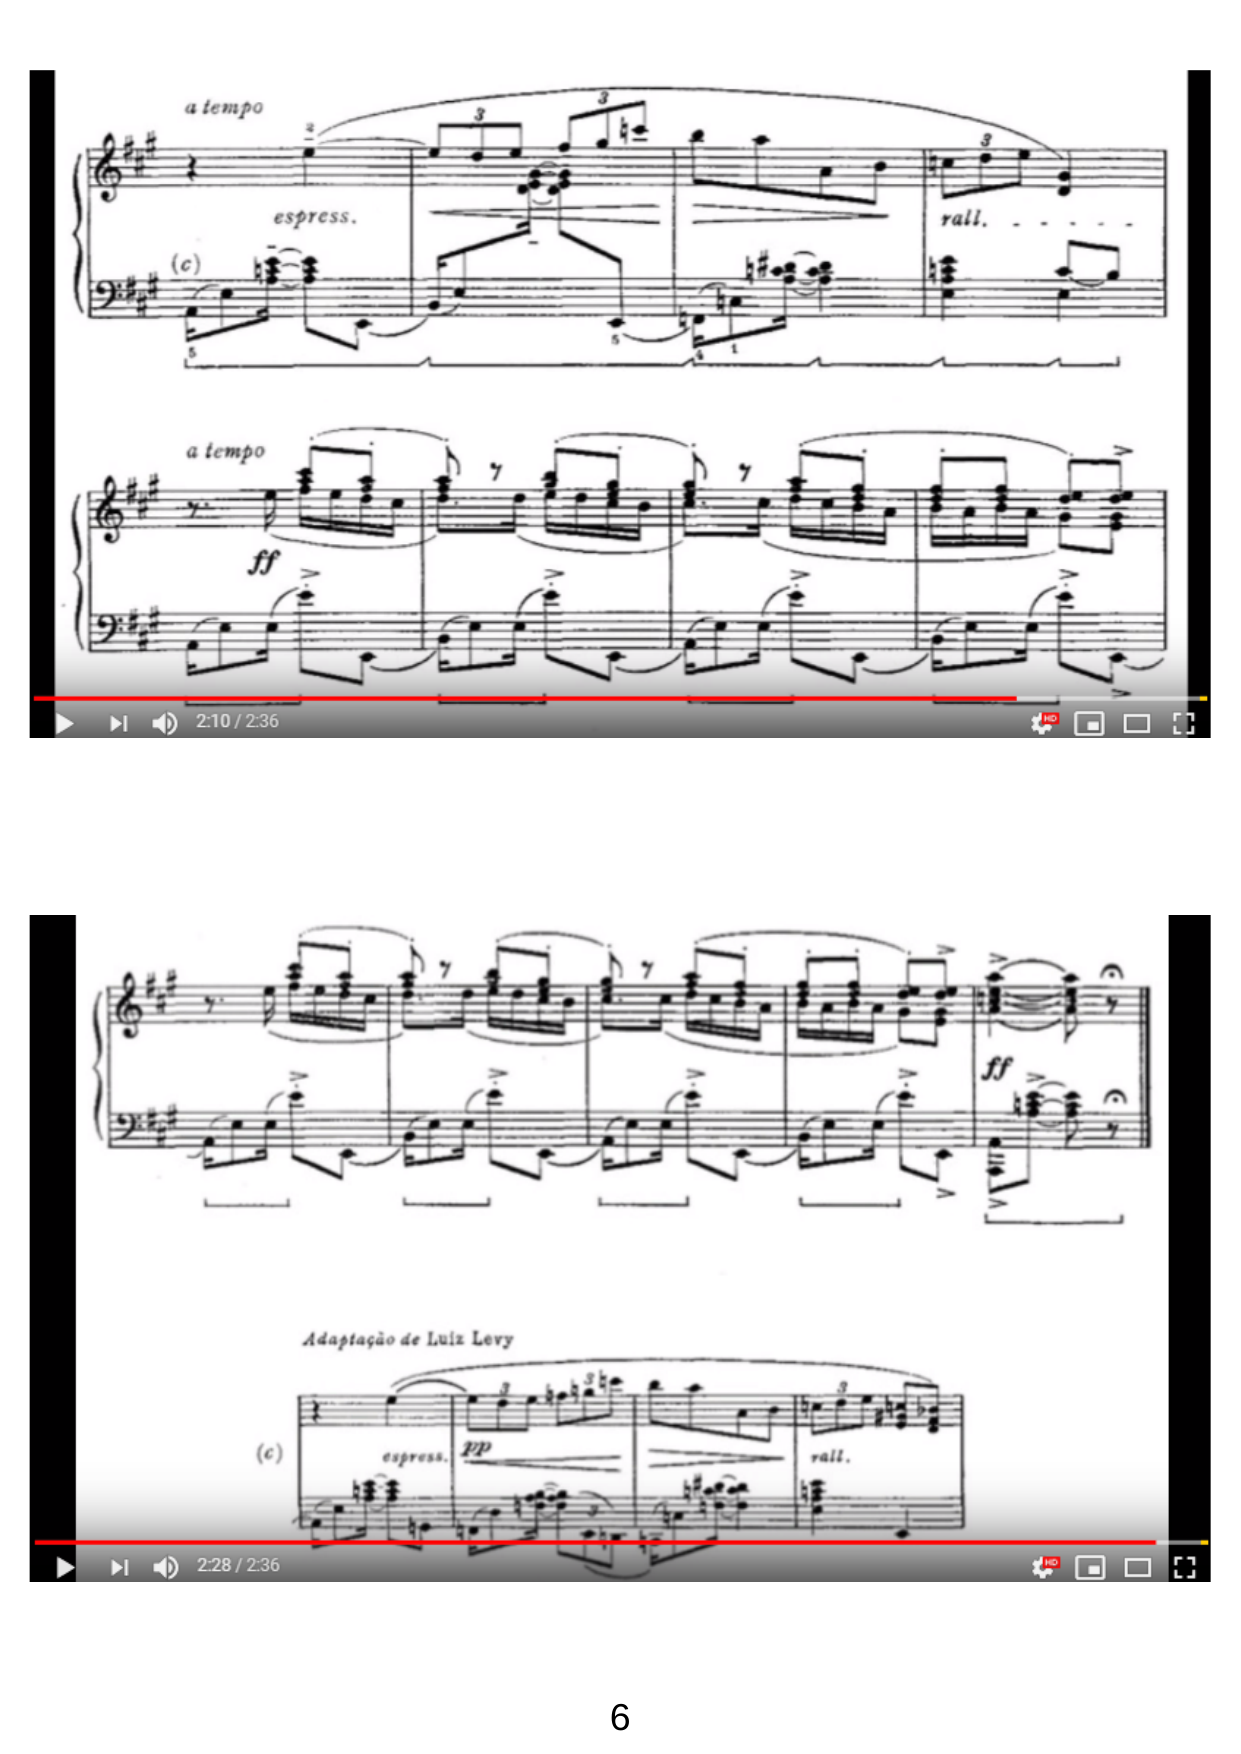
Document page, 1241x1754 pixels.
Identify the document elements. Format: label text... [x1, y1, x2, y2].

picture [29, 915, 1211, 1582]
text_box 6 [0, 1688, 1241, 1746]
picture [29, 70, 1211, 738]
